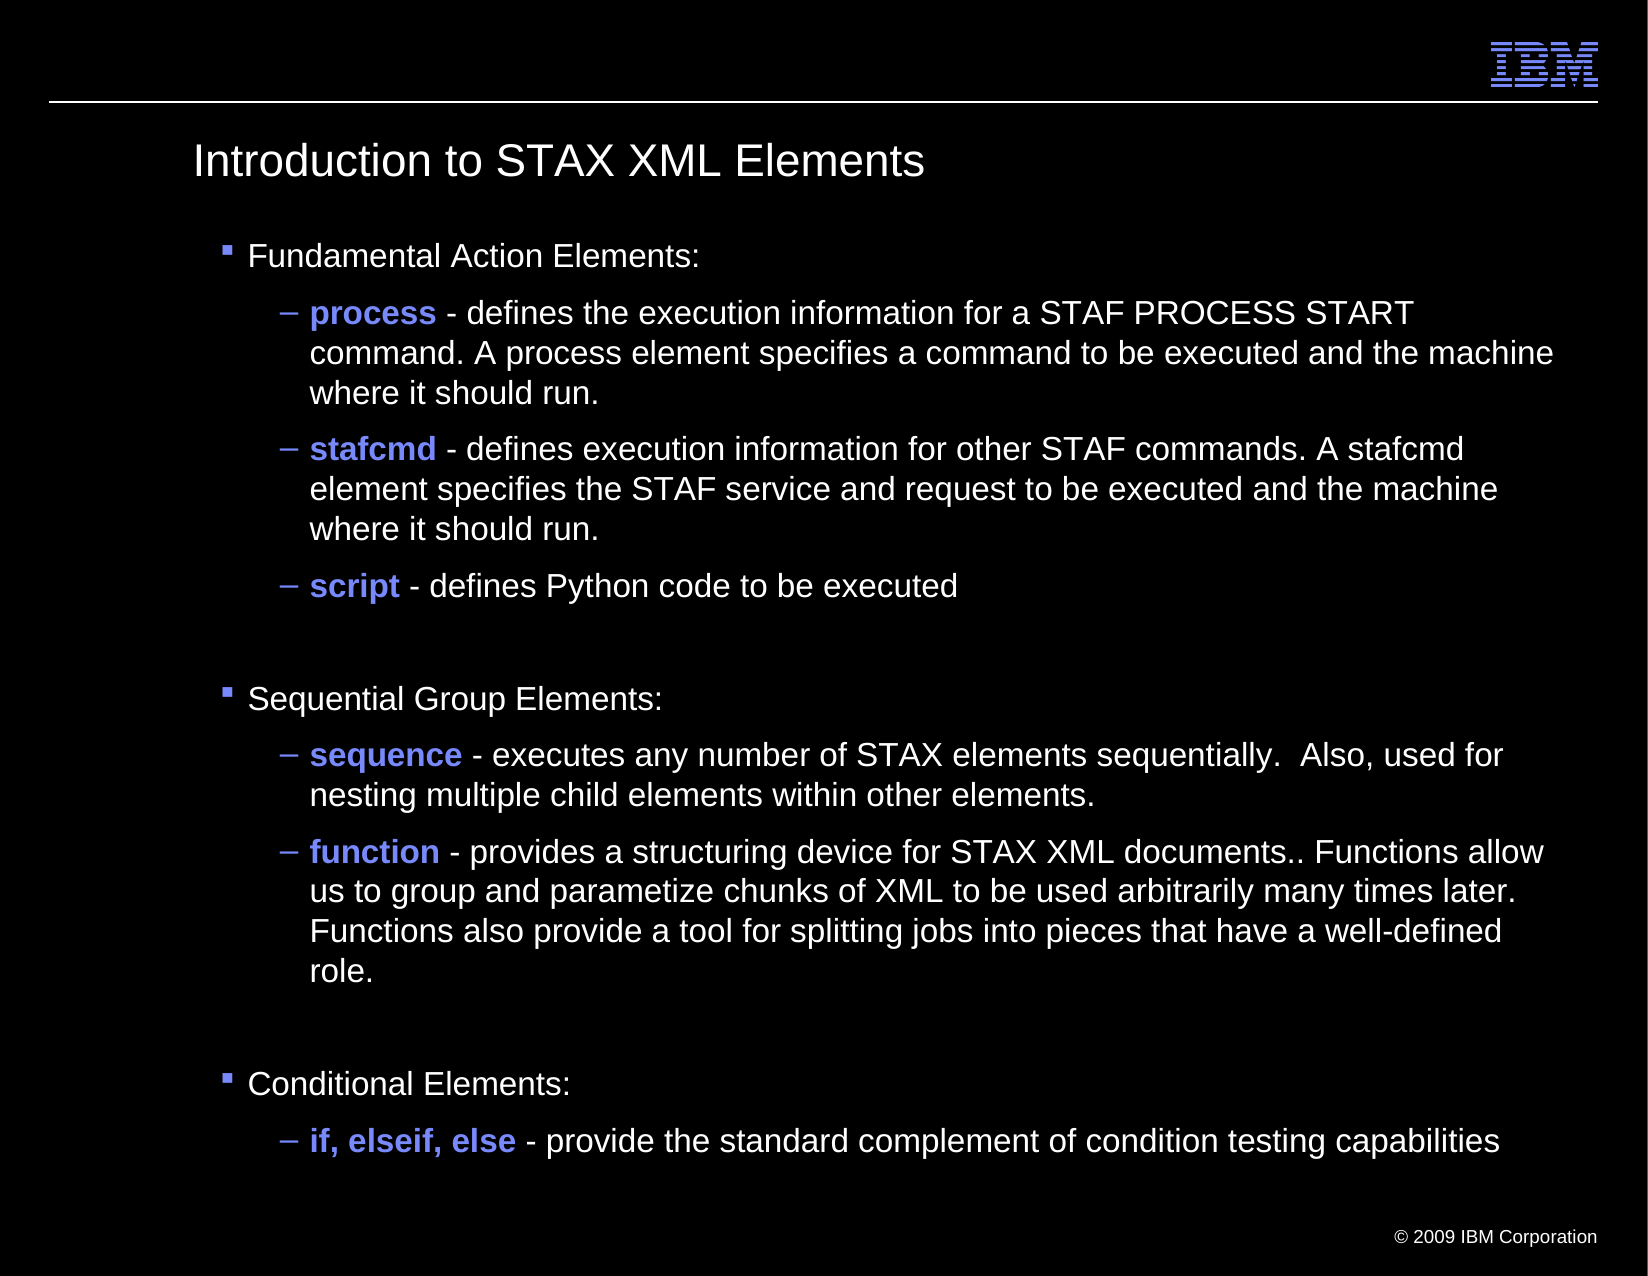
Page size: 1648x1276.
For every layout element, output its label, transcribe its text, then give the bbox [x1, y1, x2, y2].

title Introduction to STAX XML Elements [175, 125, 1648, 219]
picture [1491, 42, 1598, 87]
text_box Fundamental Action Elements: process - defines the execution information for a STAF PROCESS START command. A process element specifies a command to be executed and the machine where it should run. stafcmd - defines execution information for other STAF commands. A stafcmd element specifies the STAF service and request to be executed and the machine where it should run. script - defines Python code to be executed Sequential Group Elements: sequence - executes any number of STAX elements sequentially. Also, used for nesting multiple child elements within other elements. function - provides a structuring device for STAX XML documents.. Functions allow us to group and parametize chunks of XML to be used arbitrarily many times later. Functions also provide a tool for splitting jobs into pieces that have a well-defined role. Conditional Elements: if, elseif, else - provide the standard complement of condition testing capabilities [219, 234, 1570, 1160]
